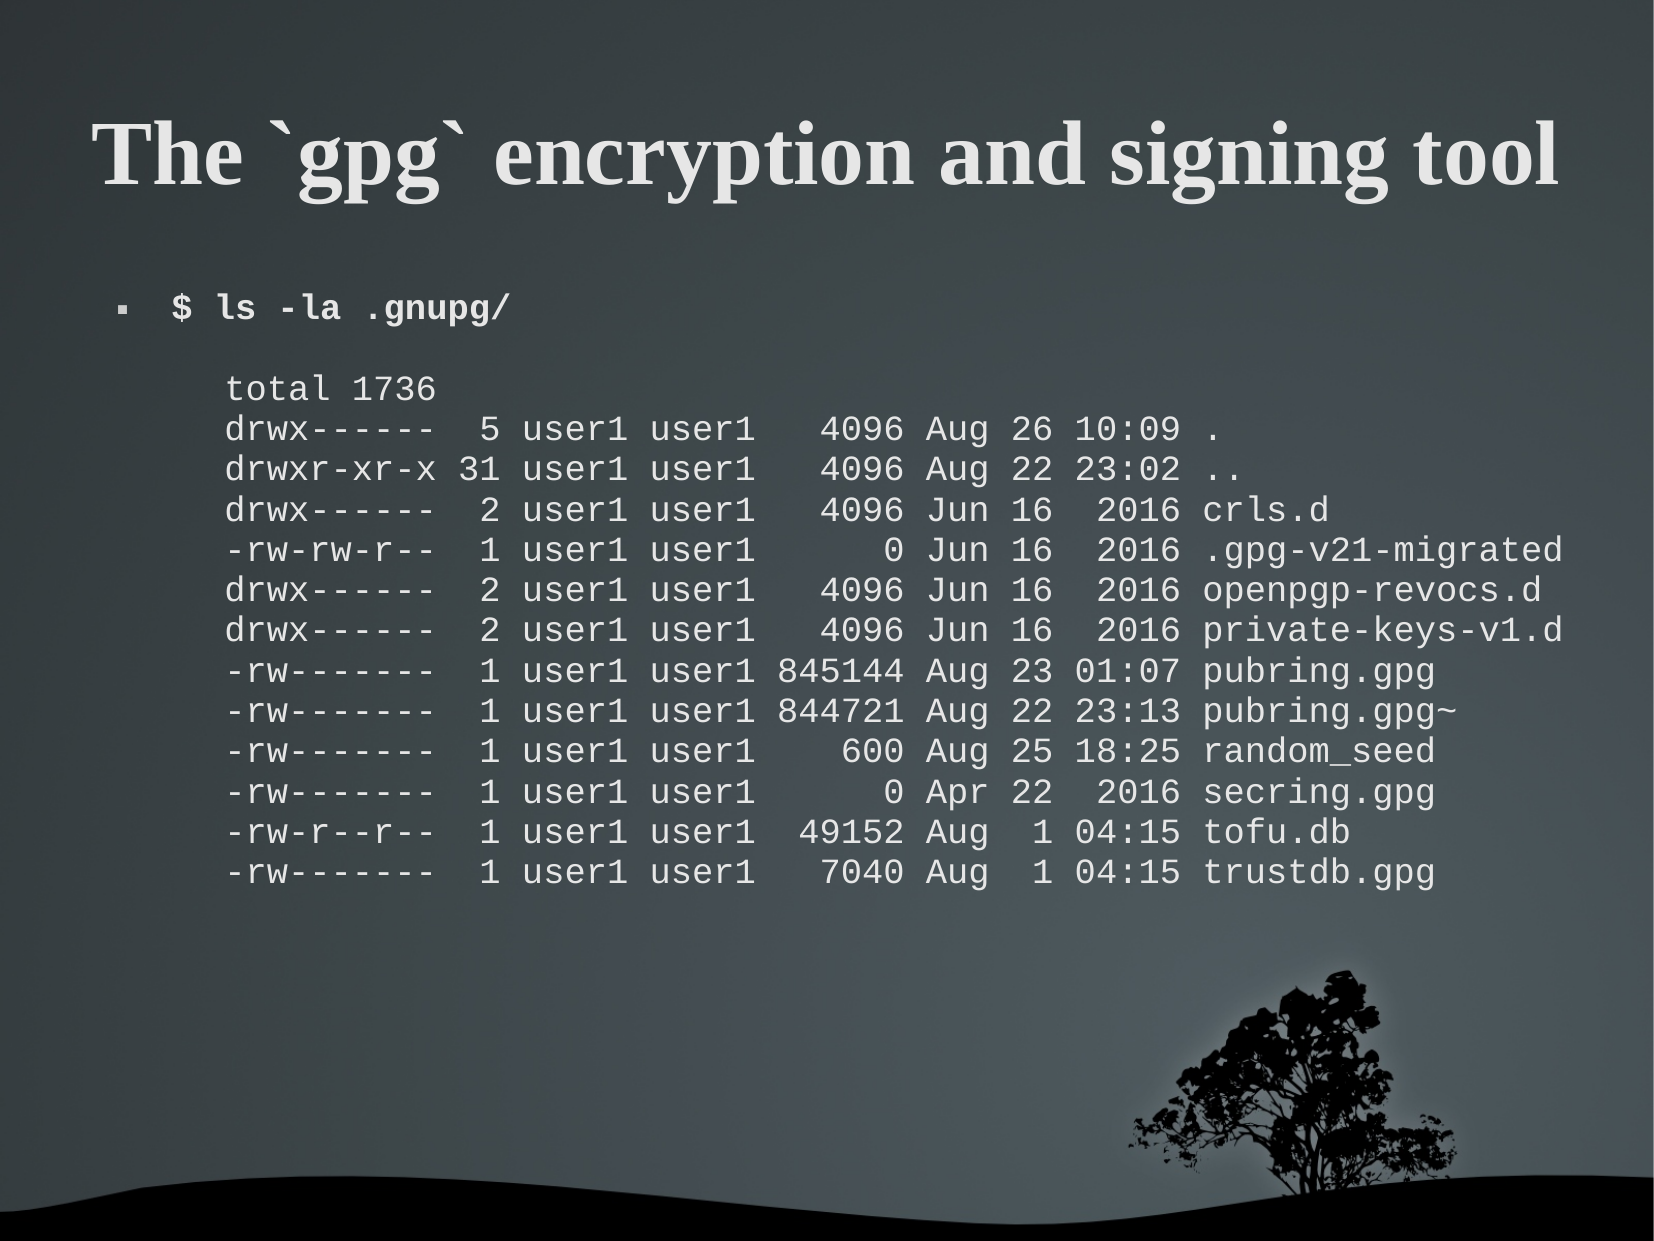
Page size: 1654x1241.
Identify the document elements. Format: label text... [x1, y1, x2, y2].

title The `gpg` encryption and signing tool [82, 33, 1571, 274]
picture [0, 0, 1654, 1241]
list $ ls -la .gnupg/ total 1736 drwx------ 5 user1 user1 4096 Aug 26 10:09 . drwxr-xr-x 31 user1 user1 4096 Aug 22 23:02 .. drwx------ 2 user1 user1 4096 Jun 16 2016 crls.d -rw-rw-r-- 1 user1 user1 0 Jun 16 2016 .gpg-v21-migrated drwx------ 2 user1 user1 4096 Jun 16 2016 openpgp-revocs.d drwx------ 2 user1 user1 4096 Jun 16 2016 private-keys-v1.d -rw------- 1 user1 user1 845144 Aug 23 01:07 pubring.gpg -rw------- 1 user1 user1 844721 Aug 22 23:13 pubring.gpg~ -rw------- 1 user1 user1 600 Aug 25 18:25 random_seed -rw------- 1 user1 user1 0 Apr 22 2016 secring.gpg -rw-r--r-- 1 user1 user1 49152 Aug 1 04:15 tofu.db -rw------- 1 user1 user1 7040 Aug 1 04:15 trustdb.gpg [82, 290, 1571, 1109]
